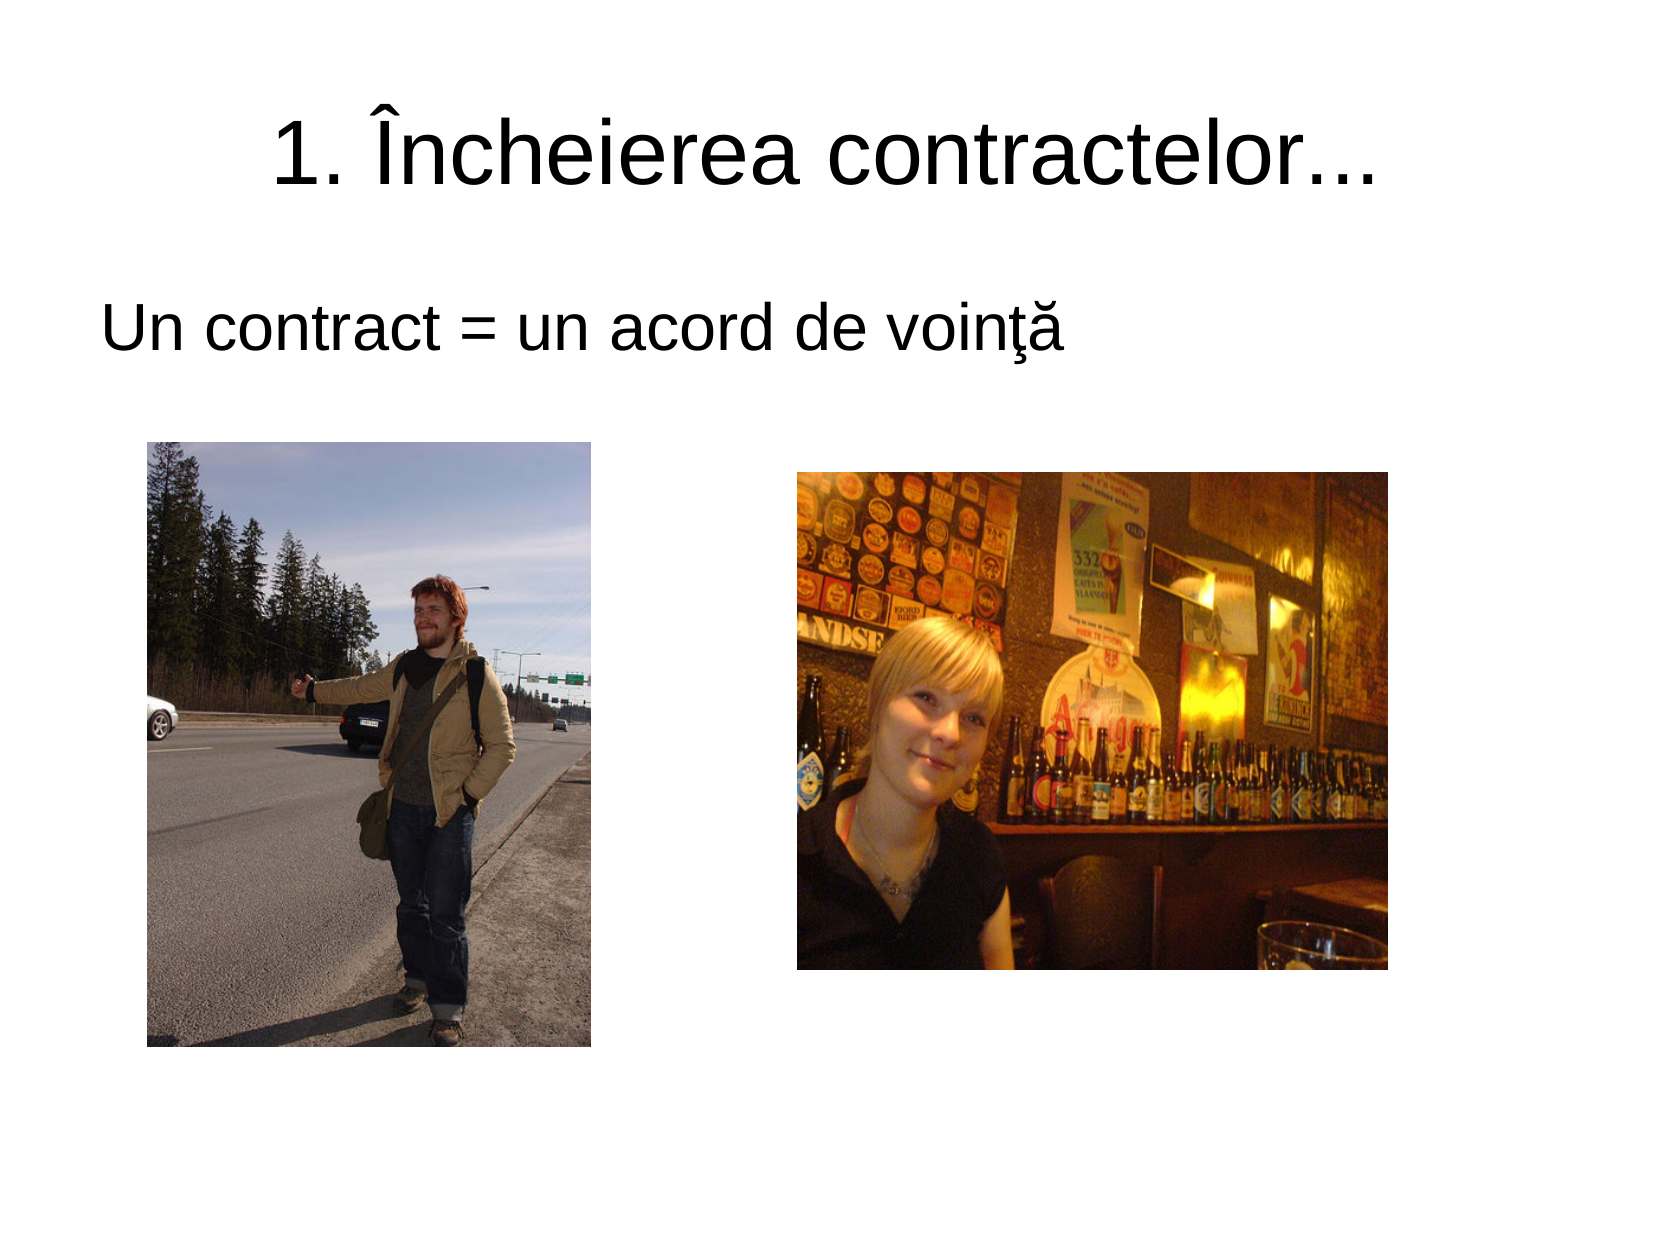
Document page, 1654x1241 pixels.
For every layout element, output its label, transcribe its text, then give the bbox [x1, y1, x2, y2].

picture [797, 472, 1388, 970]
picture [147, 442, 591, 1047]
list Un contract = un acord de voinţă [82, 290, 1571, 1109]
title 1. Încheierea contractelor... [82, 49, 1571, 257]
